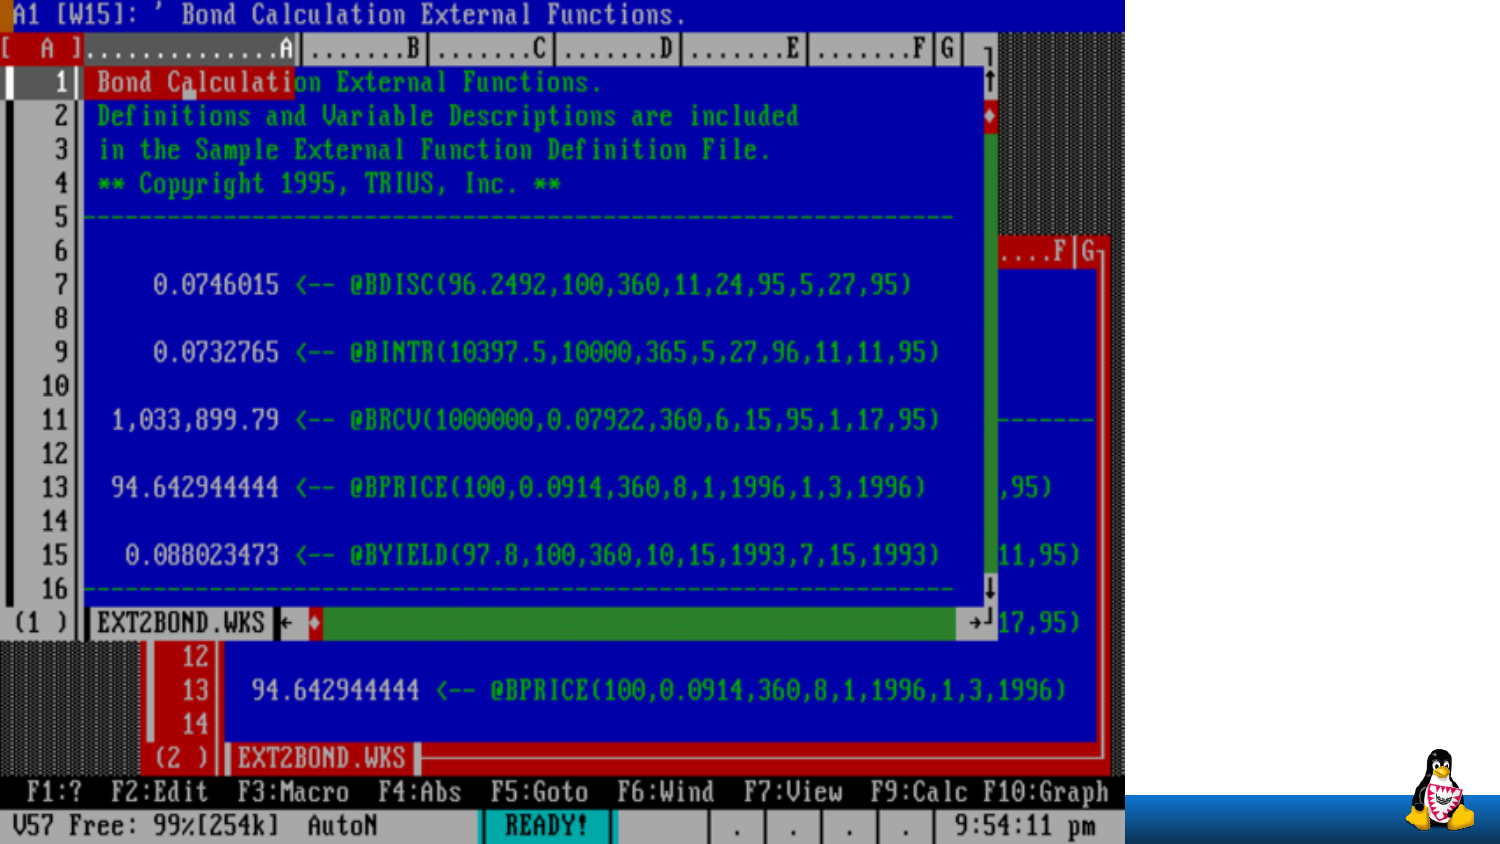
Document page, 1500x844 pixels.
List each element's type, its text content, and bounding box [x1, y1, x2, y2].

picture [0, 0, 1125, 844]
picture [1399, 787, 1480, 830]
list As Easy As spreadsheet [1125, 637, 1480, 787]
